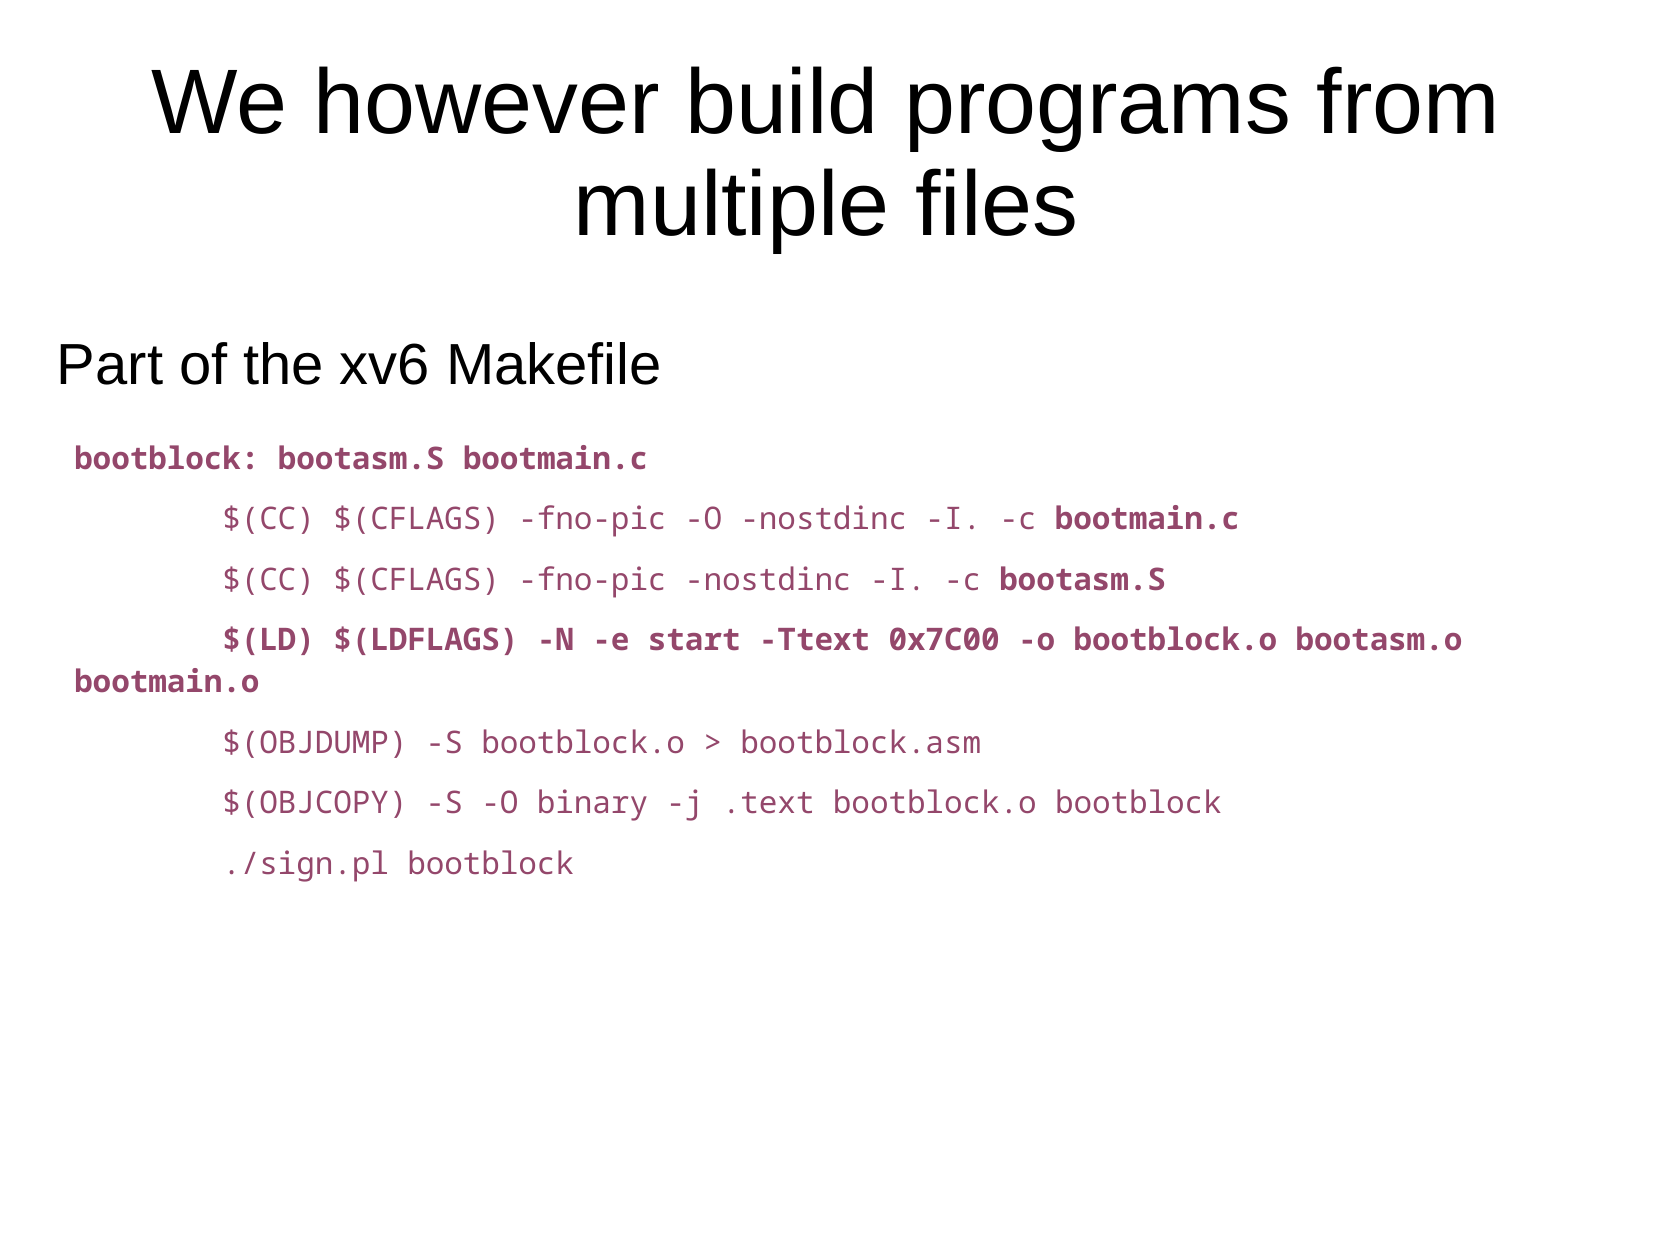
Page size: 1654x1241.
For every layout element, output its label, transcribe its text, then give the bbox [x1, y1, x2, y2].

text_box Part of the xv6 Makefile [56, 300, 1654, 638]
list bootblock: bootasm.S bootmain.c $(CC) $(CFLAGS) -fno-pic -O -nostdinc -I. -c bootmain.c $(CC) $(CFLAGS) -fno-pic -nostdinc -I. -c bootasm.S $(LD) $(LDFLAGS) -N -e start -Ttext 0x7C00 -o bootblock.o bootasm.o bootmain.o $(OBJDUMP) -S bootblock.o > bootblock.asm $(OBJCOPY) -S -O binary -j .text bootblock.o bootblock ./sign.pl bootblock [74, 638, 1613, 886]
title We however build programs from multiple files [82, 49, 1571, 257]
